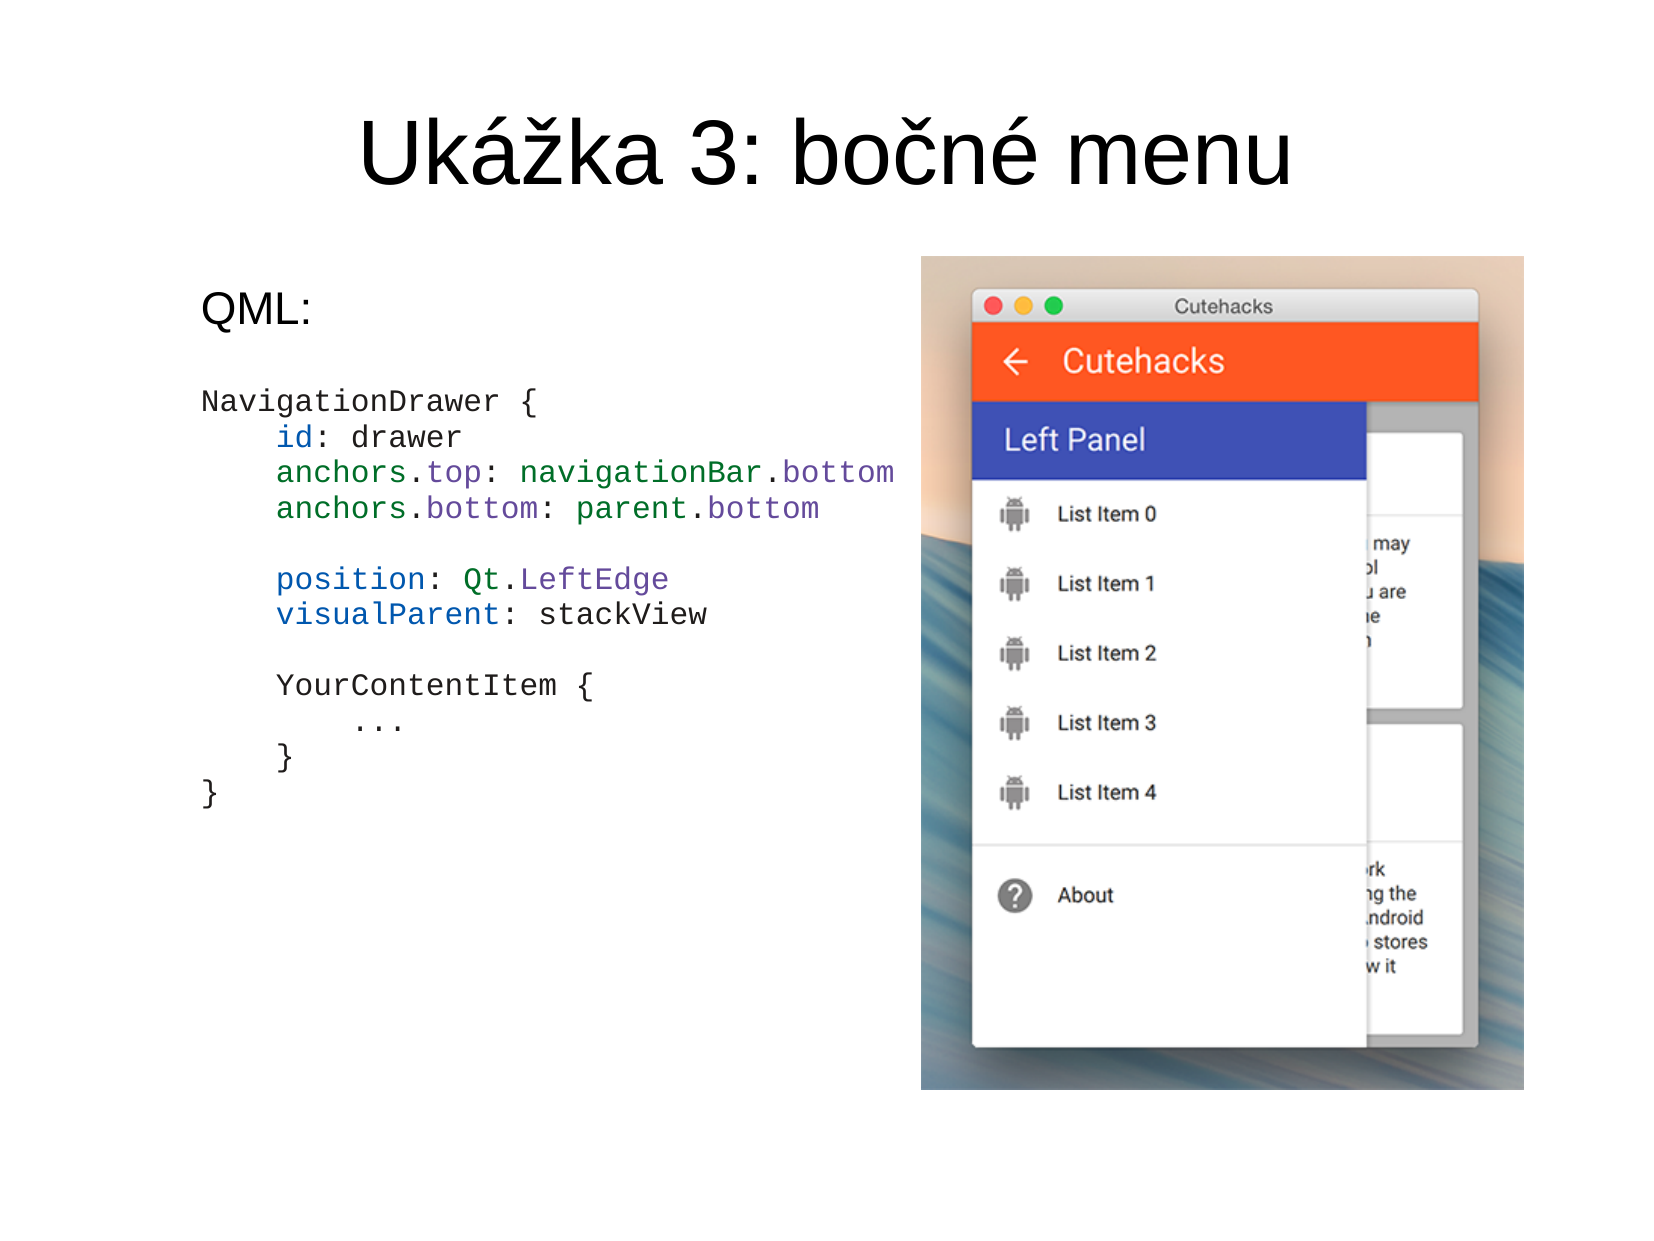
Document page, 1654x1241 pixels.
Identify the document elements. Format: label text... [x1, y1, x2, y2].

picture [921, 256, 1524, 1090]
title Ukážka 3: bočné menu [82, 49, 1571, 257]
text_box QML: NavigationDrawer { id: drawer anchors.top: navigationBar.bottom anchors.bottom: parent.bottom position: Qt.LeftEdge visualParent: stackView YourContentItem { ... } } [200, 283, 922, 1016]
